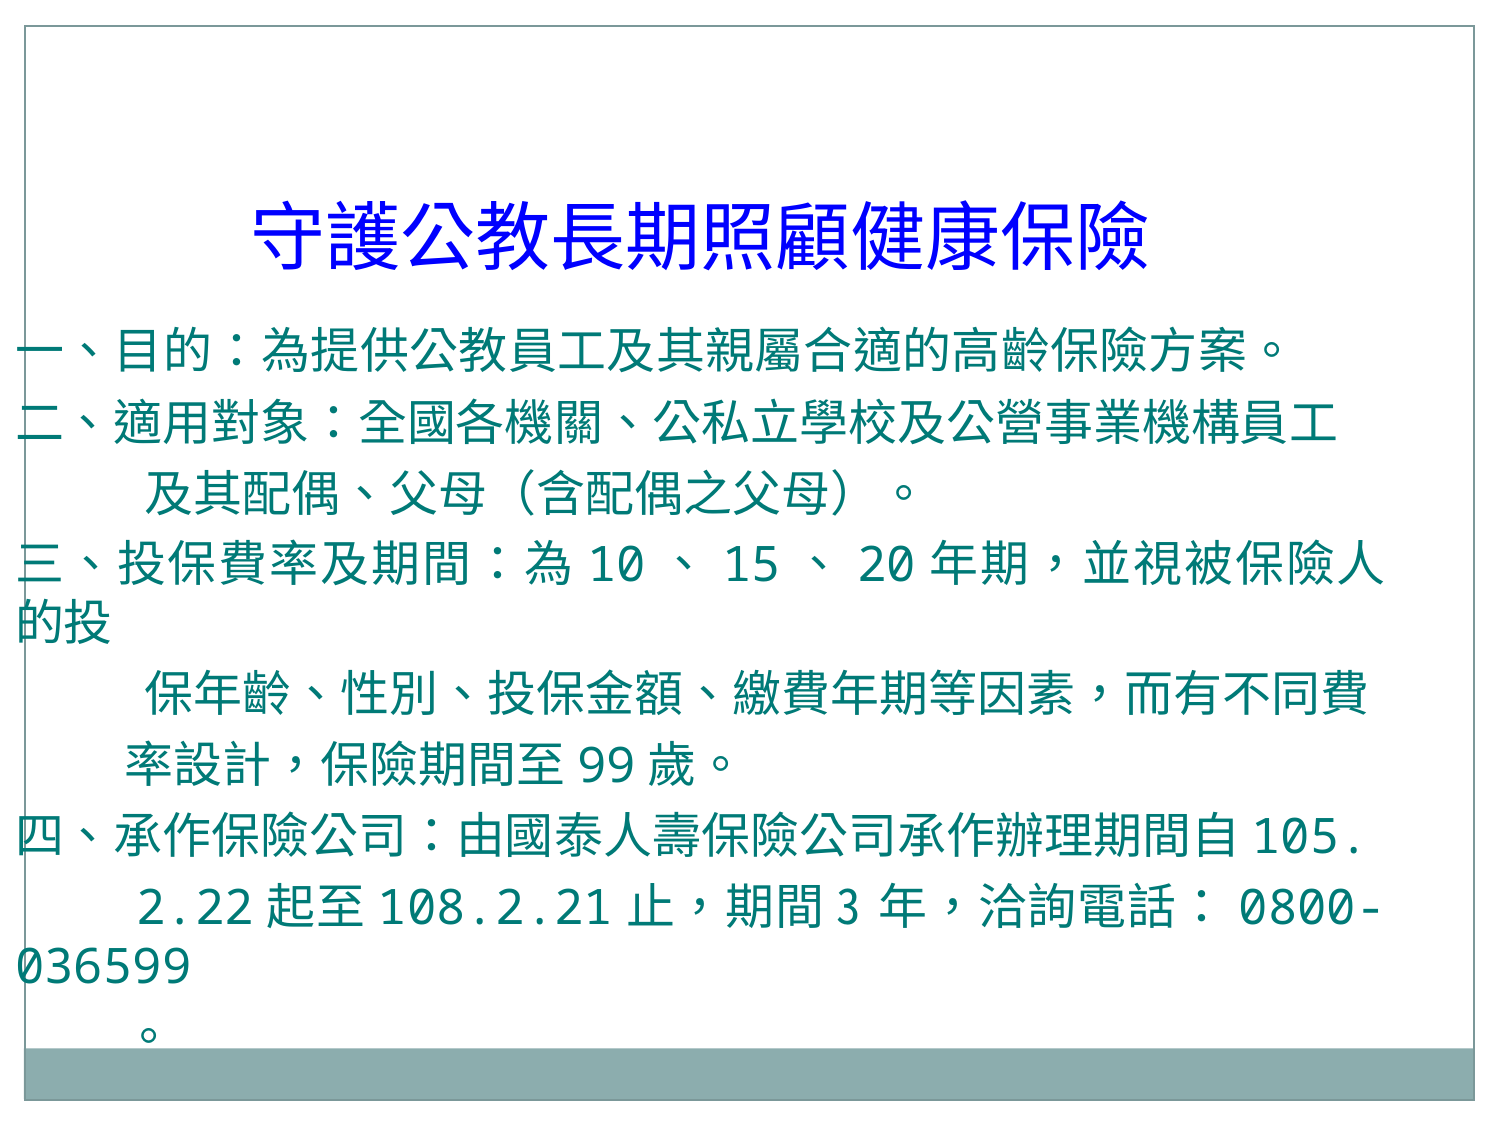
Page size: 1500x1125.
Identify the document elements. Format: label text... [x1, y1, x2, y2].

list 一、目的：為提供公教員工及其親屬合適的高齡保險方案。 二、適用對象：全國各機關、公私立學校及公營事業機構員工 及其配偶、父母（含配偶之父母）。 三、投保費率及期間：為10、15、20年期，並視被保險人的投 保年齡、性別、投保金額、繳費年期等因素，而有不同費 率設計，保險期間至99歲。 四、承作保險公司：由國泰人壽保險公司承作辦理期間自105. 2.22起至108.2.21止，期間3年，洽詢電話：0800-036599 。 [0, 312, 1402, 1083]
title 守護公教長期照顧健康保險 [0, 99, 1402, 288]
